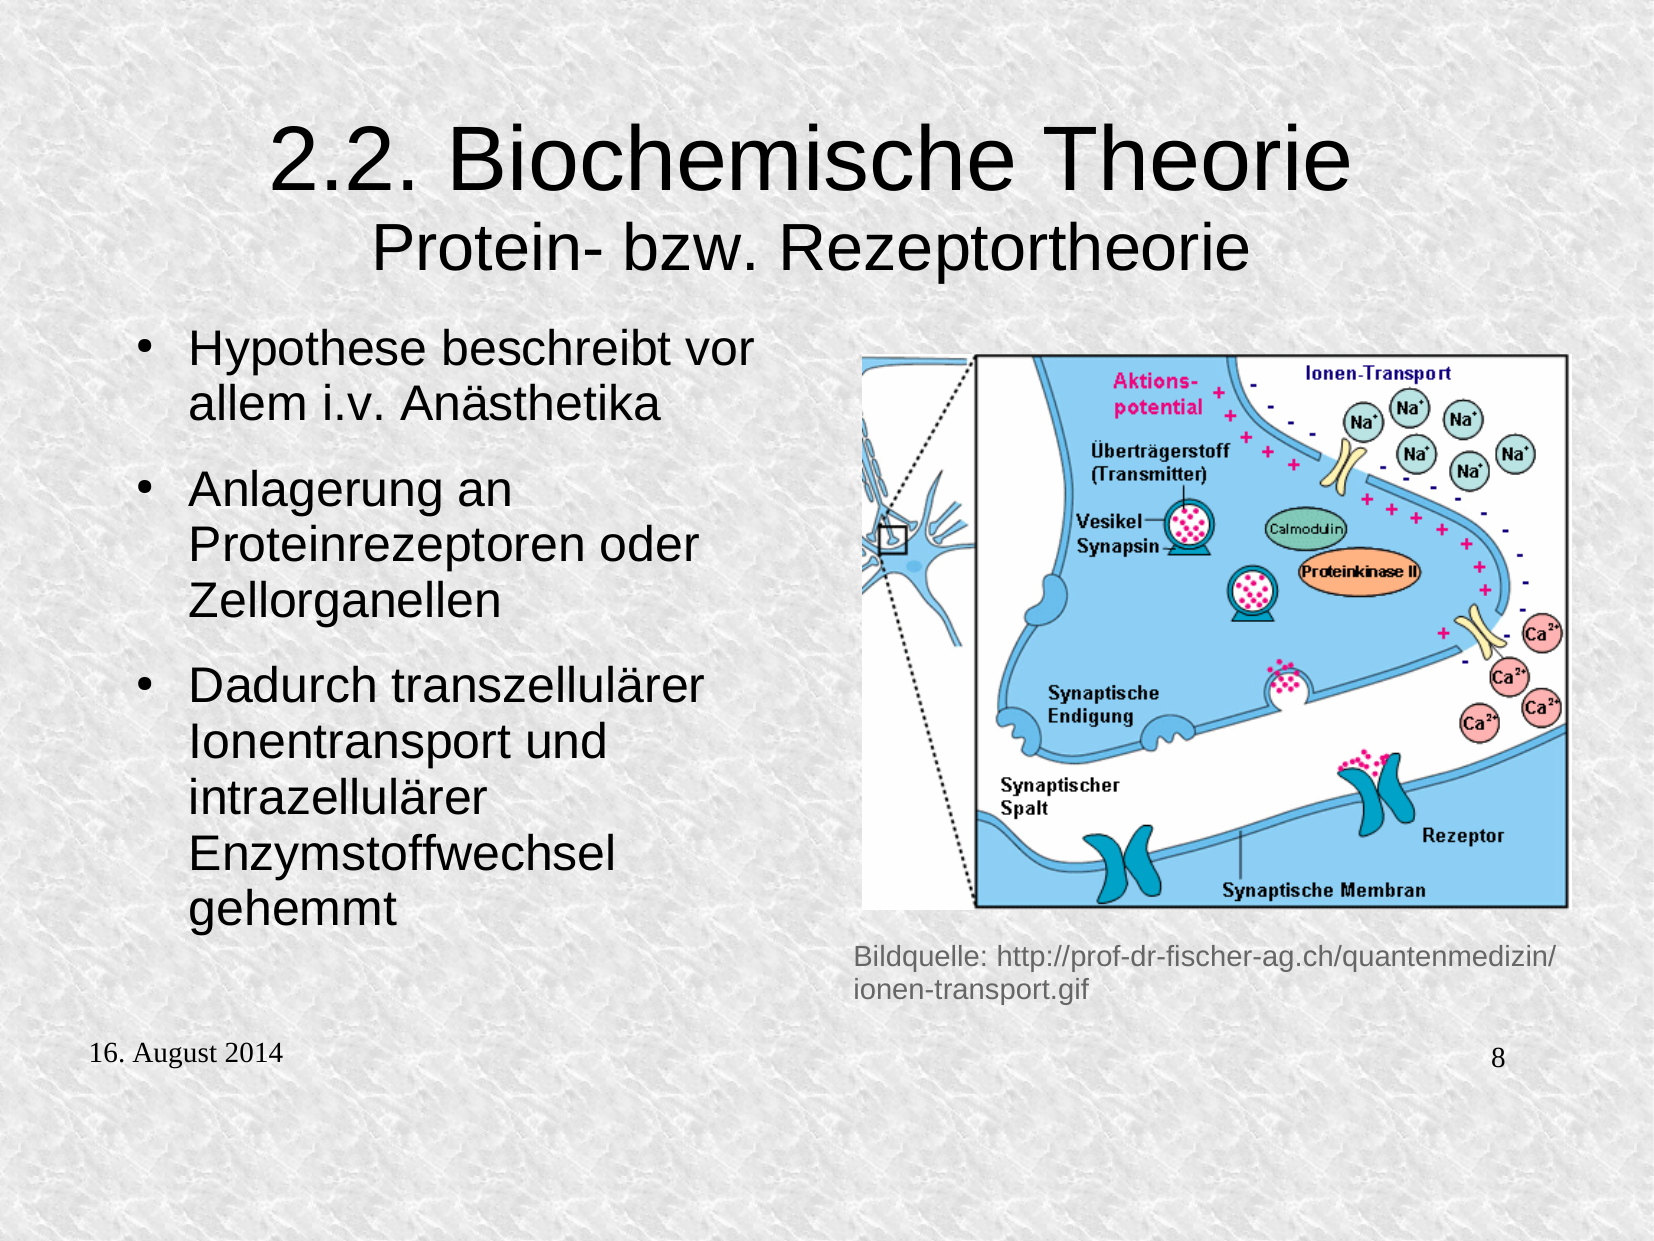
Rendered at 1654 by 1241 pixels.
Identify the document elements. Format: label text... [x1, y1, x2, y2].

text_box Bildquelle: http://prof-dr-fischer-ag.ch/quantenmedizin/ ionen-transport.gif [838, 933, 1573, 1014]
title 2.2. Biochemische Theorie Protein- bzw. Rezeptortheorie [118, 107, 1506, 285]
list Hypothese beschreibt vor allem i.v. Anästhetika Anlagerung an Proteinrezeptoren oder Zellorganellen Dadurch transzellulärer Ionentransport und intrazellulärer Enzymstoffwechsel gehemmt [118, 319, 827, 945]
picture [0, 0, 1654, 1241]
